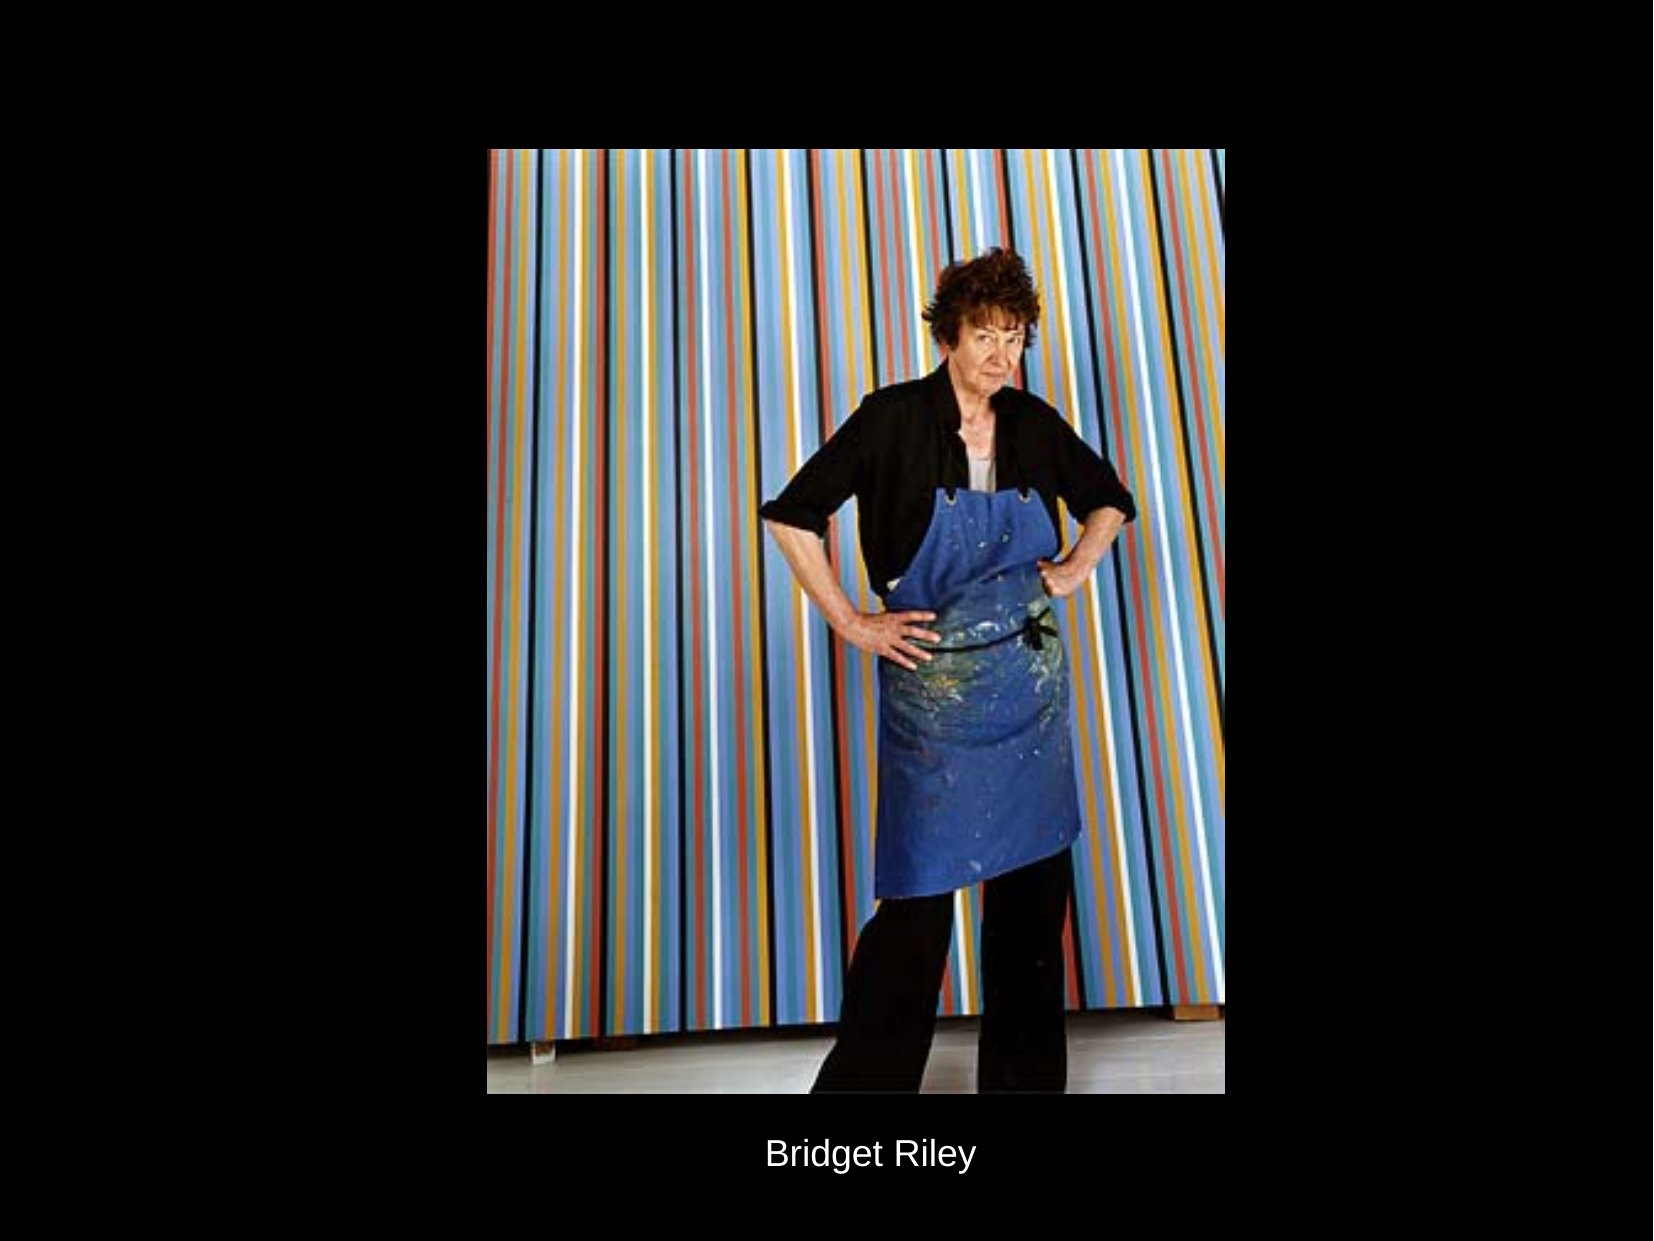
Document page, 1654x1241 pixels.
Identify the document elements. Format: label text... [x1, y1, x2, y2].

picture [487, 149, 1225, 1094]
text_box Bridget Riley [750, 1125, 1538, 1187]
